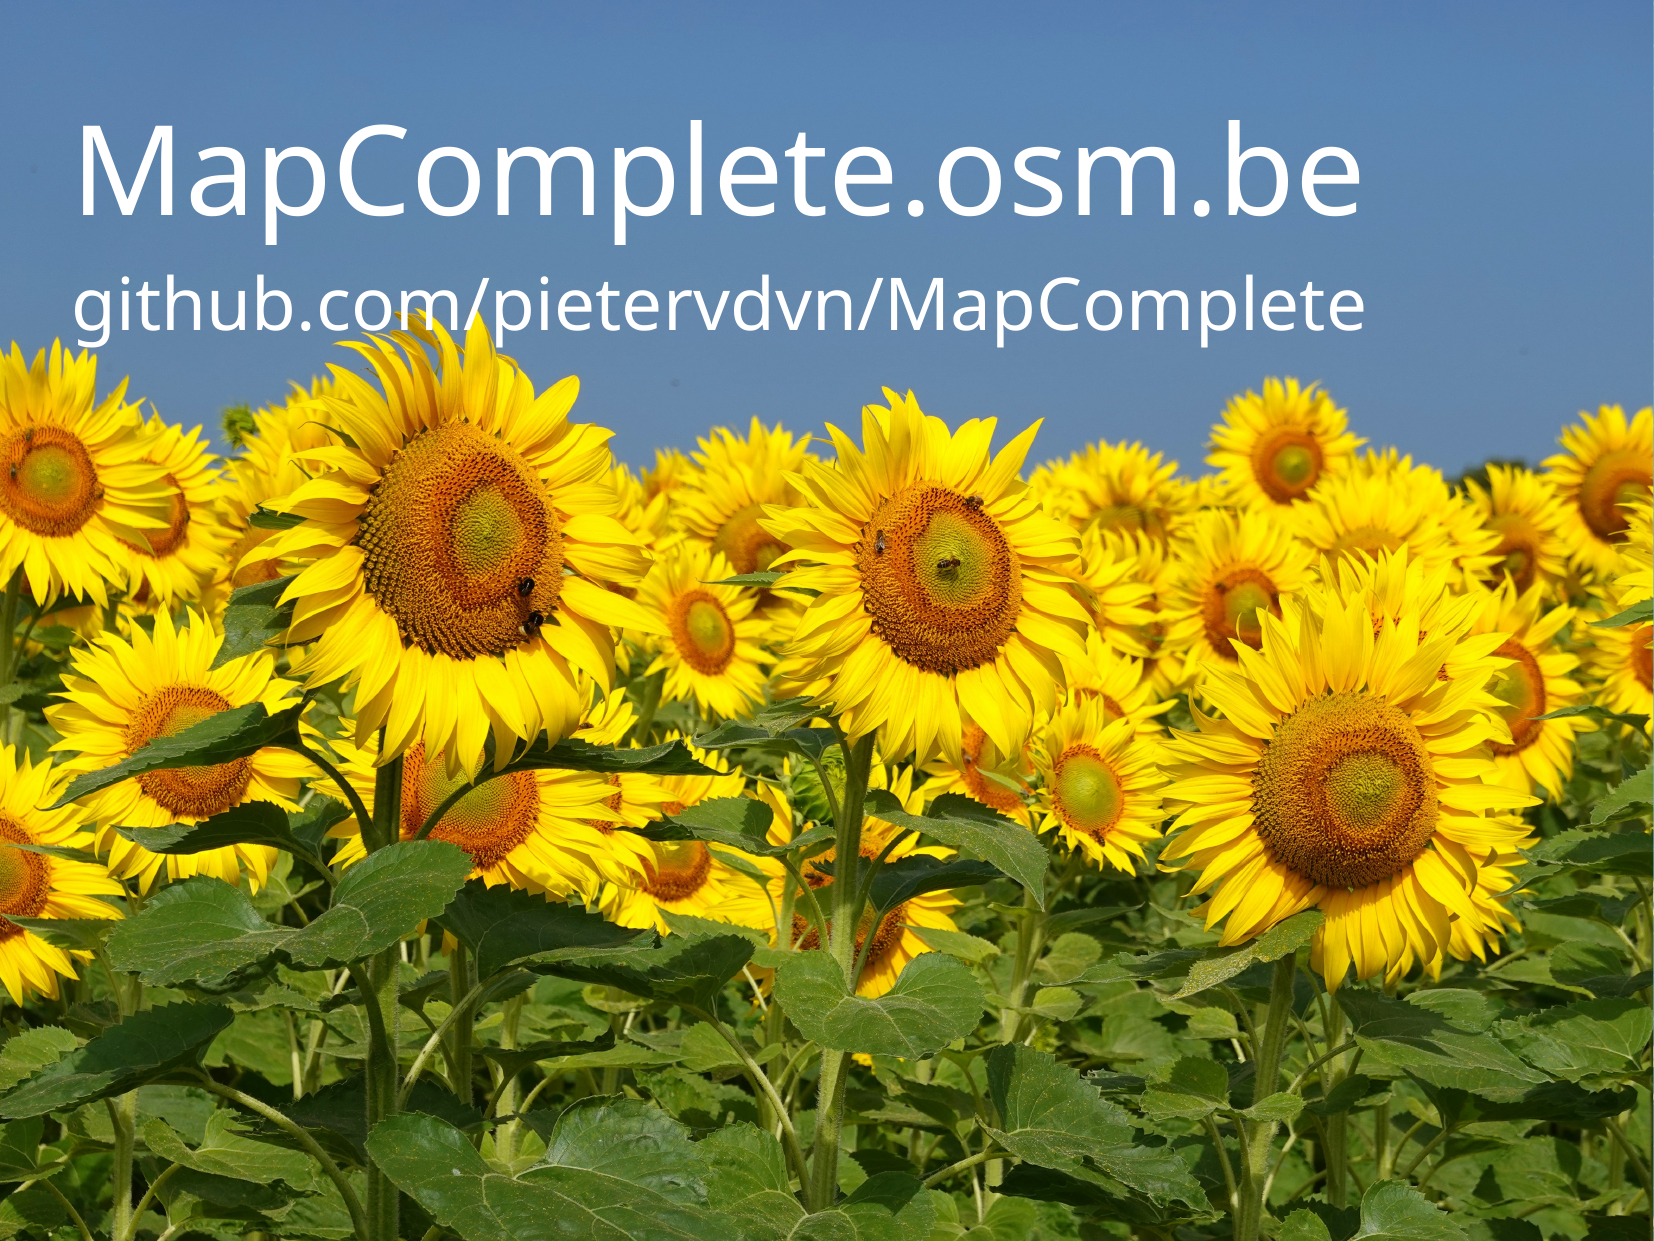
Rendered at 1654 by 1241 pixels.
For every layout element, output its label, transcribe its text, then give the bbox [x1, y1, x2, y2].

picture [0, 0, 1654, 1241]
title MapComplete.osm.be github.com/pietervdvn/MapComplete [71, 70, 1561, 363]
